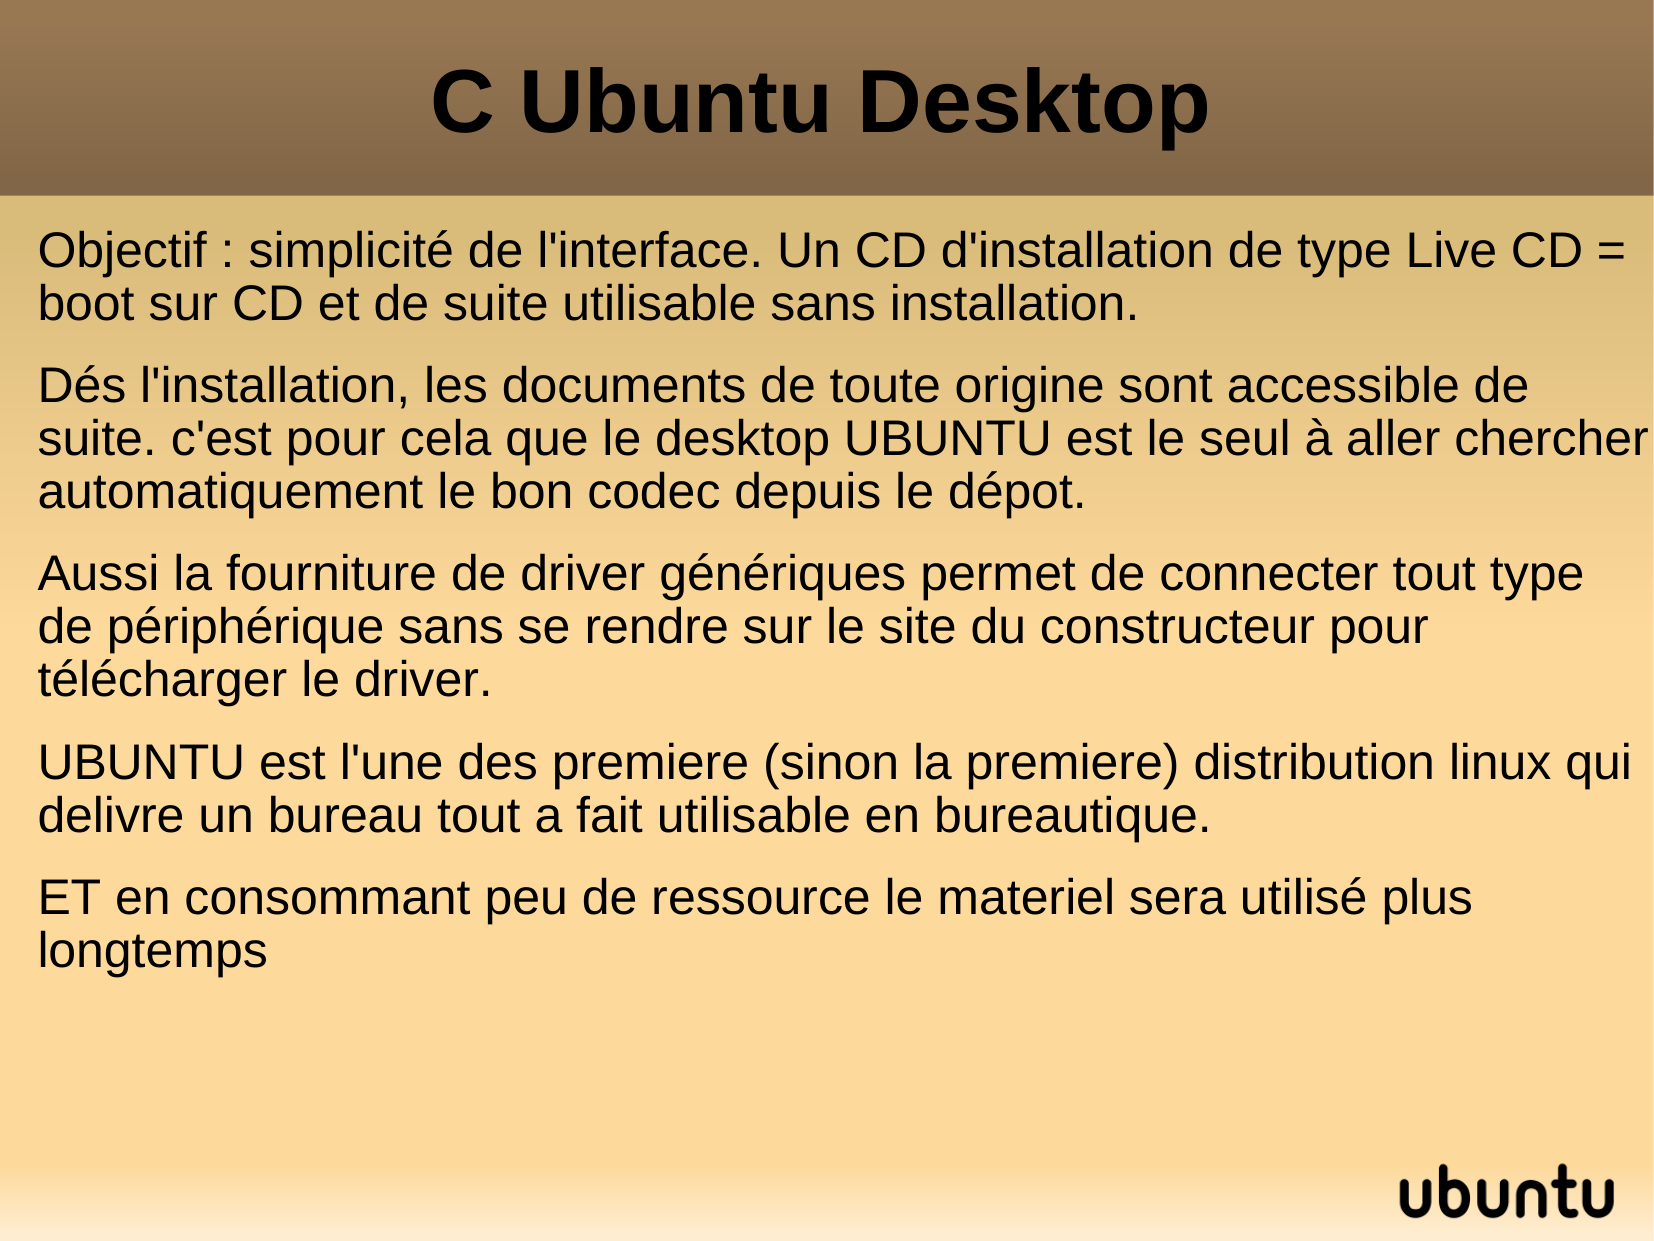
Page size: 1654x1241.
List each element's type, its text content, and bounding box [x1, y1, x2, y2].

list Objectif : simplicité de l'interface. Un CD d'installation de type Live CD = boot sur CD et de suite utilisable sans installation. Dés l'installation, les documents de toute origine sont accessible de suite. c'est pour cela que le desktop UBUNTU est le seul à aller chercher automatiquement le bon codec depuis le dépot. Aussi la fourniture de driver génériques permet de connecter tout type de périphérique sans se rendre sur le site du constructeur pour télécharger le driver. UBUNTU est l'une des premiere (sinon la premiere) distribution linux qui delivre un bureau tout a fait utilisable en bureautique. ET en consommant peu de ressource le materiel sera utilisé plus longtemps [37, 225, 1651, 1074]
title C Ubuntu Desktop [76, 7, 1565, 200]
picture [0, 0, 1654, 1241]
